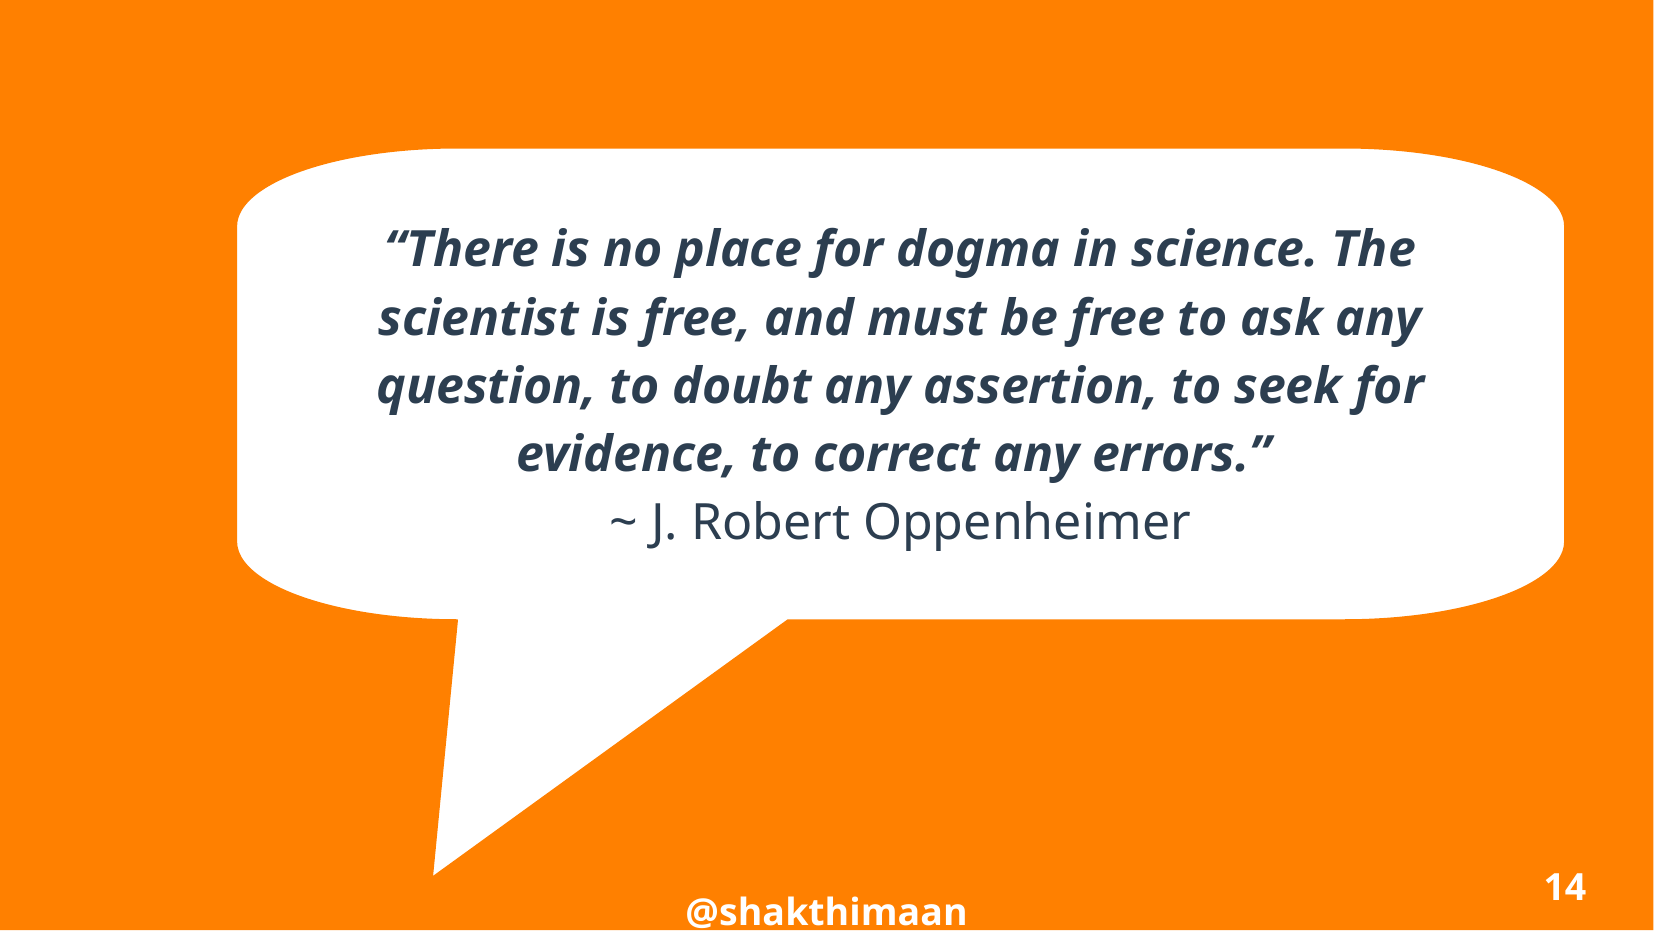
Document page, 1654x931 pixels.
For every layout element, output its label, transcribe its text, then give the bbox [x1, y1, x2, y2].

text_box “There is no place for dogma in science. The scientist is free, and must be free to ask any question, to doubt any assertion, to seek for evidence, to correct any errors.” ~ J. Robert Oppenheimer [236, 147, 1566, 878]
